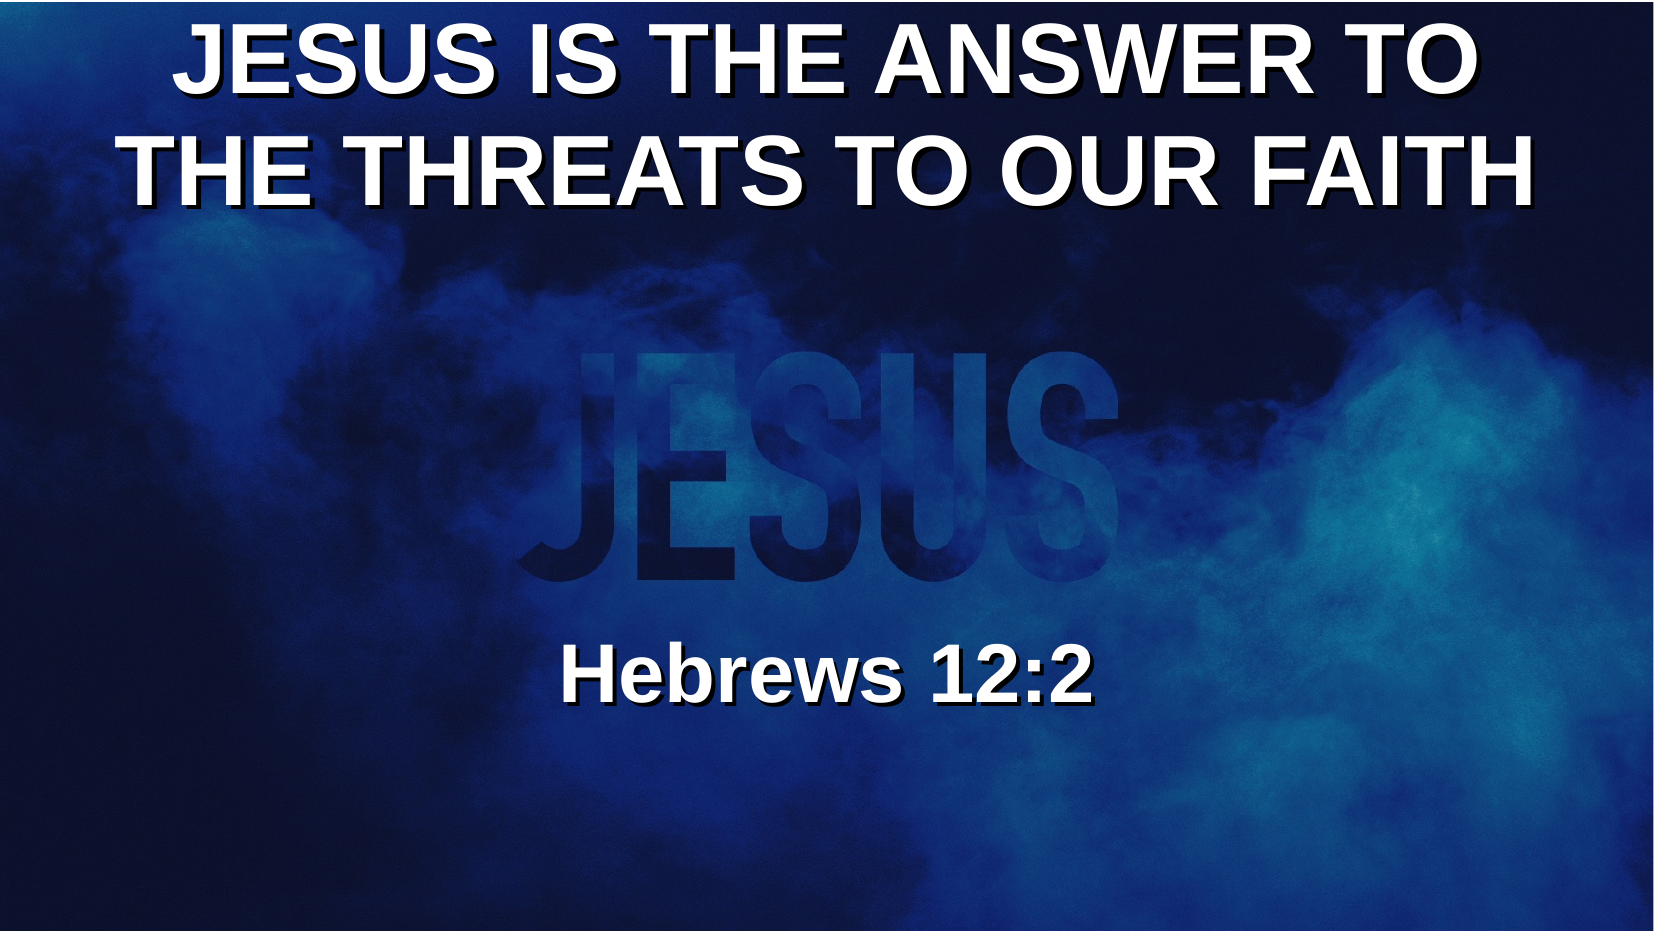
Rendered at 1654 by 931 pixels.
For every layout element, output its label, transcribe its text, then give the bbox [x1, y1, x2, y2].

picture [0, 2, 1654, 931]
subtitle Hebrews 12:2 [82, 217, 1571, 758]
title JESUS IS THE ANSWER TO THE THREATS TO OUR FAITH [82, 2, 1571, 217]
